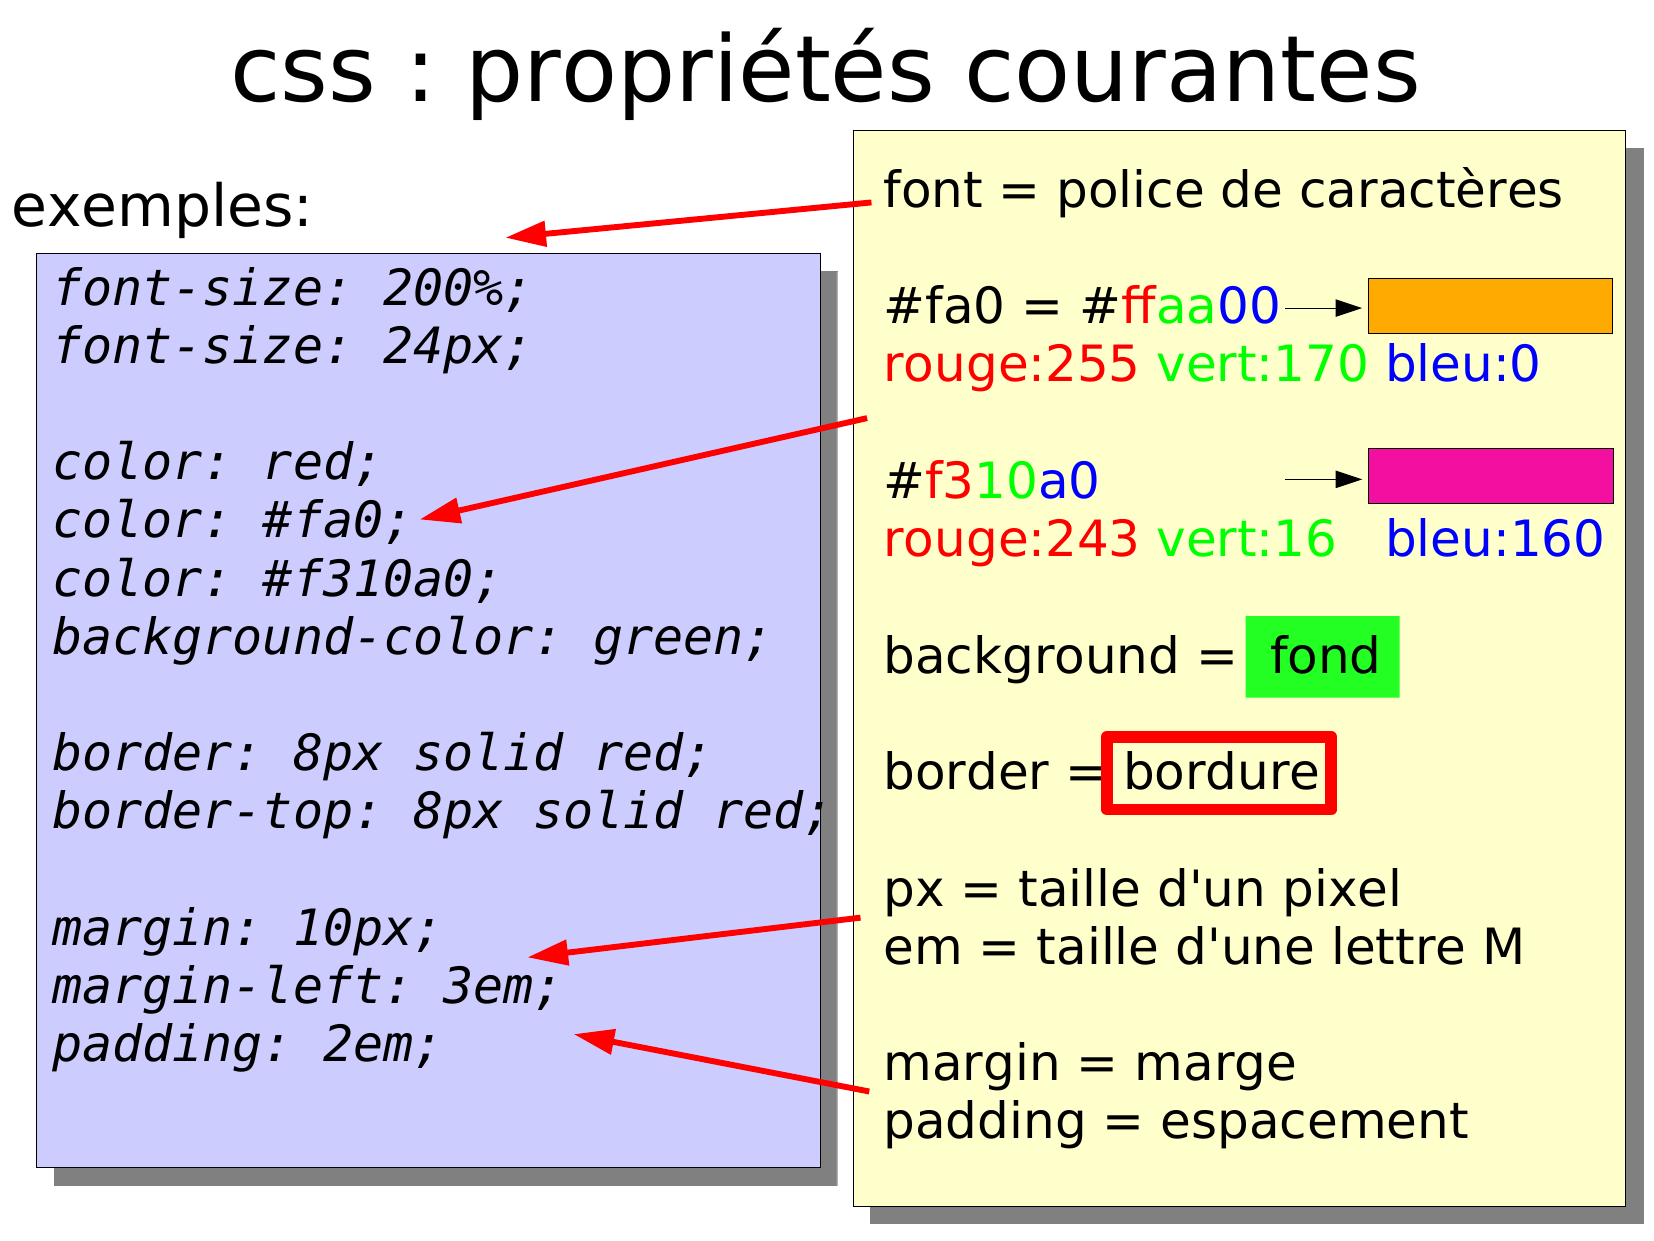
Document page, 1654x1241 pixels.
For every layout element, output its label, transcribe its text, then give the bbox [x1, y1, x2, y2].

text_box font = police de caractères #fa0 = #ffaa00 rouge:255 vert:170 bleu:0 #f310a0 rouge:243 vert:16 bleu:160 background = fond border = bordure px = taille d'un pixel em = taille d'une lettre M margin = marge padding = espacement [883, 160, 1654, 1241]
text_box font-size: 200%; font-size: 24px; color: red; color: #fa0; color: #f310a0; background-color: green; border: 8px solid red; border-top: 8px solid red; margin: 10px; margin-left: 3em; padding: 2em; [52, 258, 834, 1191]
text_box [1368, 278, 1613, 334]
text_box [853, 130, 1626, 1207]
text_box [36, 253, 821, 1168]
text_box [1368, 448, 1614, 504]
text_box exemples: [11, 172, 284, 240]
title css : propriétés courantes [136, 5, 1518, 131]
